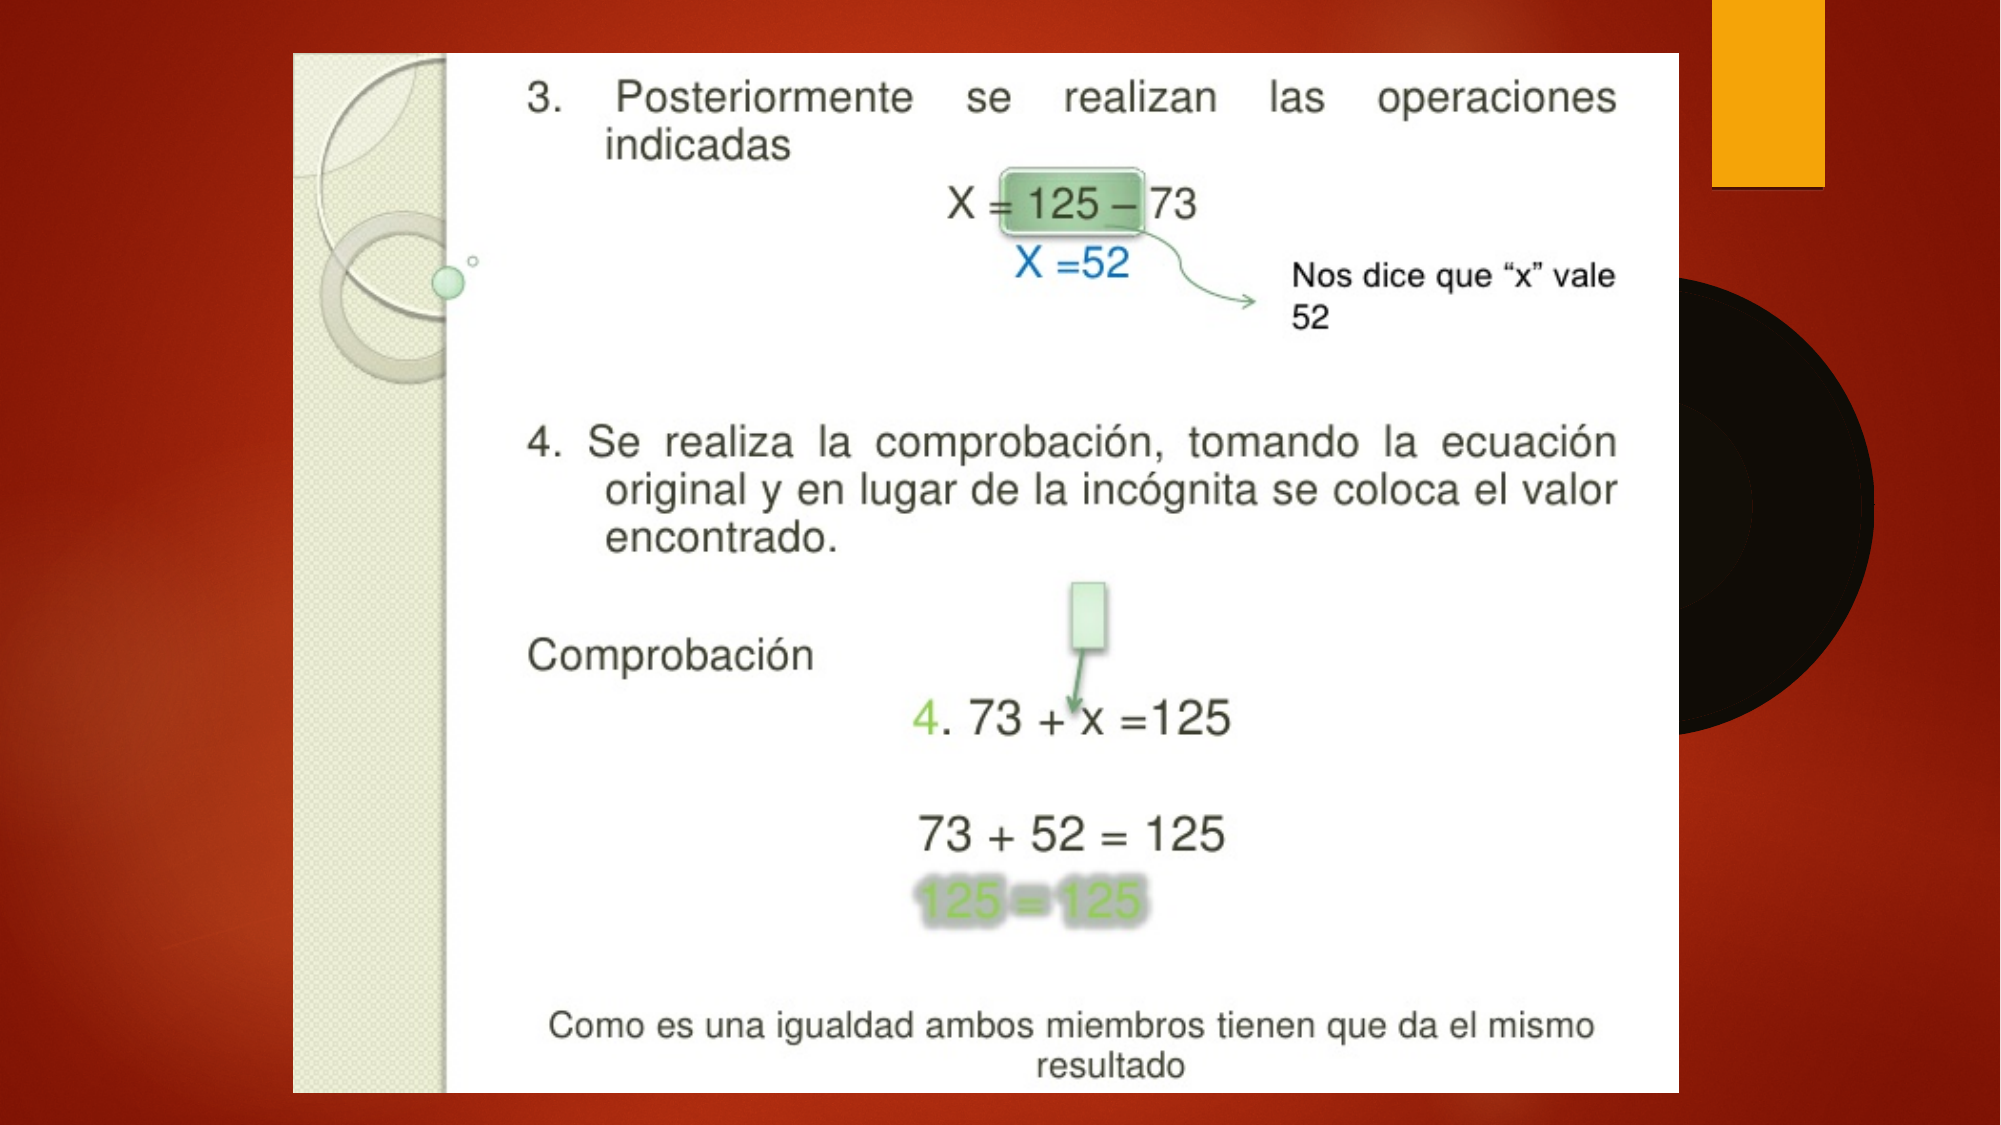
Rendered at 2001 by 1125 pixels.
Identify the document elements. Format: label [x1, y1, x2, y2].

picture [293, 53, 1679, 1093]
